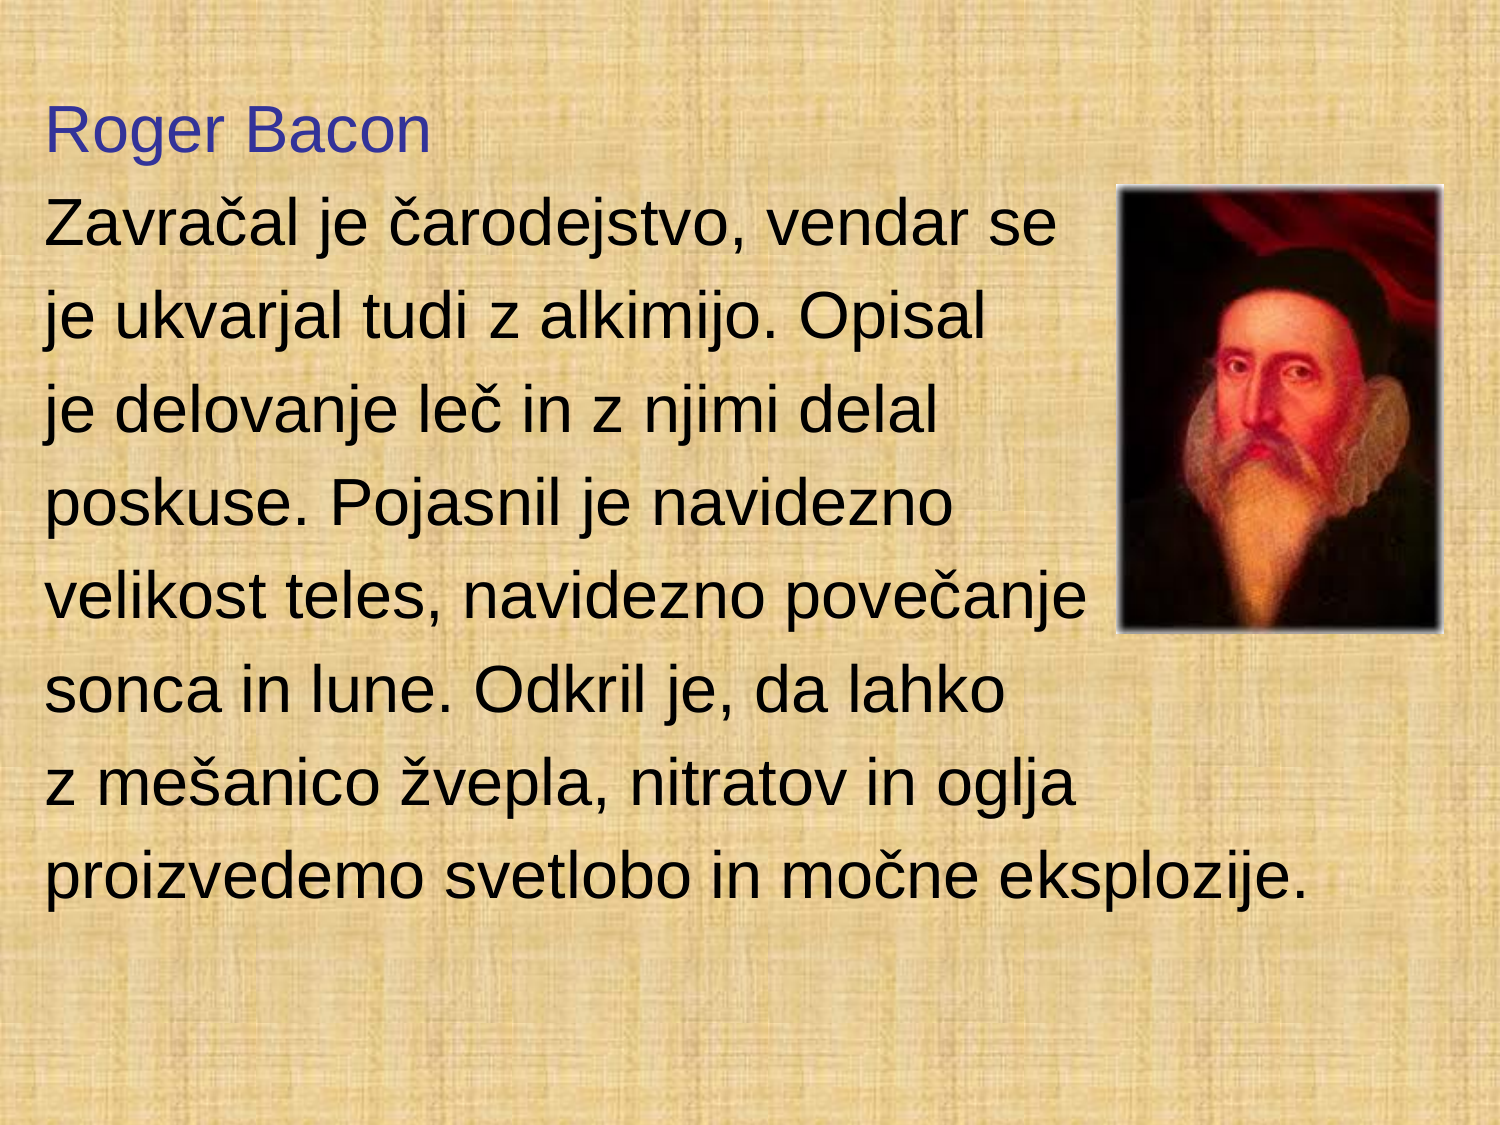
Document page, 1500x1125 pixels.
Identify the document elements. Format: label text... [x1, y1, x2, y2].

picture [0, 0, 1500, 1125]
list Roger Bacon Zavračal je čarodejstvo, vendar se je ukvarjal tudi z alkimijo. Opisal je delovanje leč in z njimi delal poskuse. Pojasnil je navidezno velikost teles, navidezno povečanje sonca in lune. Odkril je, da lahko z mešanico žvepla, nitratov in oglja proizvedemo svetlobo in močne eksplozije. [29, 78, 1392, 1059]
